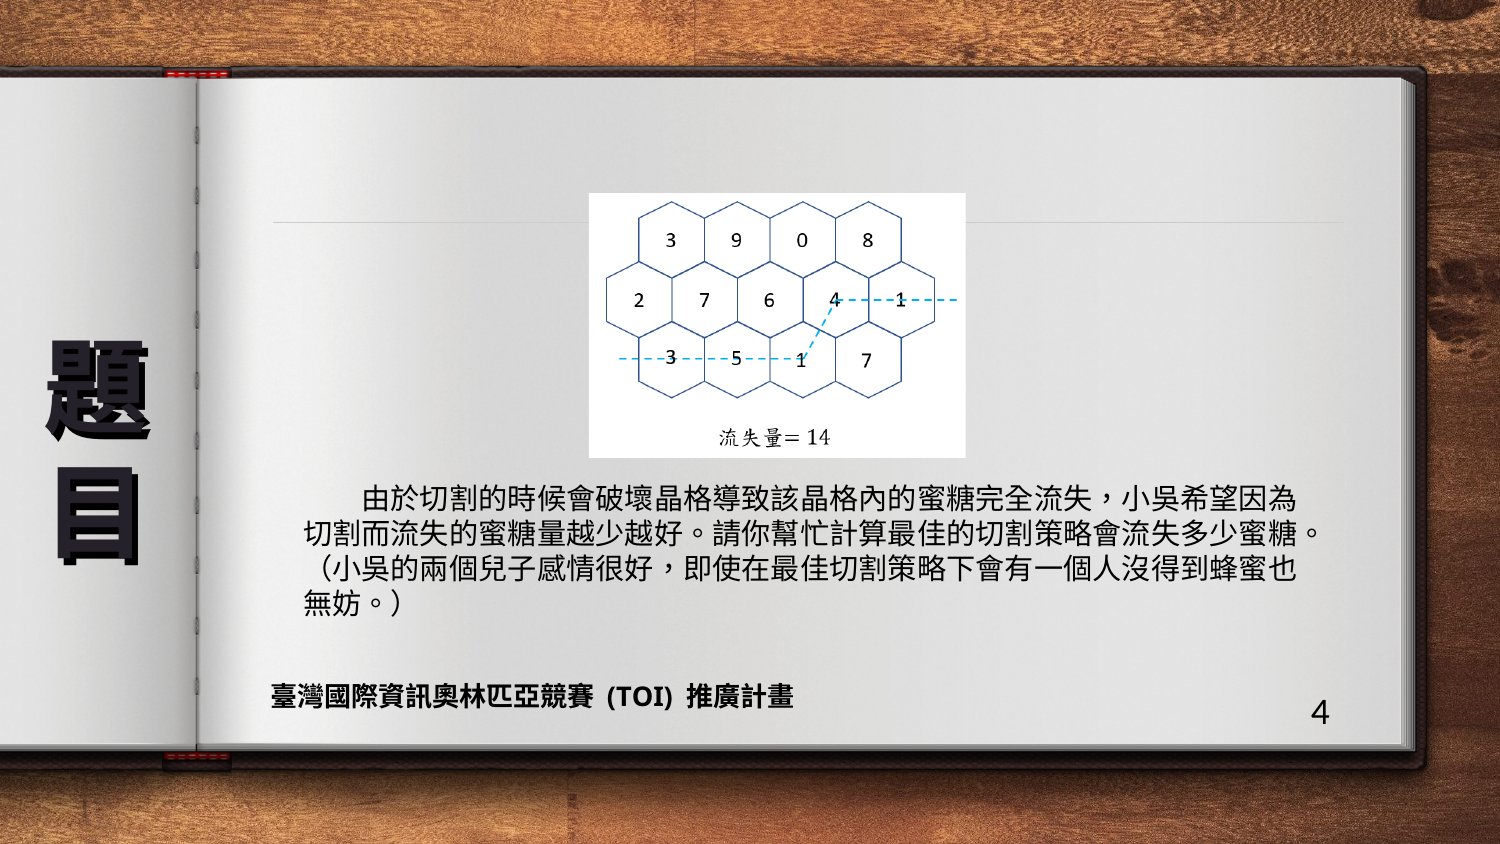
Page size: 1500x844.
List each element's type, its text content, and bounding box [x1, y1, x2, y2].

title 題 目 [28, 306, 210, 552]
text_box 由於切割的時候會破壞晶格導致該晶格內的蜜糖完全流失，小吳希望因為切割而流失的蜜糖量越少越好。請你幫忙計算最佳的切割策略會流失多少蜜糖。（小吳的兩個兒子感情很好，即使在最佳切割策略下會有一個人沒得到蜂蜜也無妨。） [288, 473, 1322, 628]
picture [588, 193, 966, 458]
text_box [1295, 672, 1386, 737]
